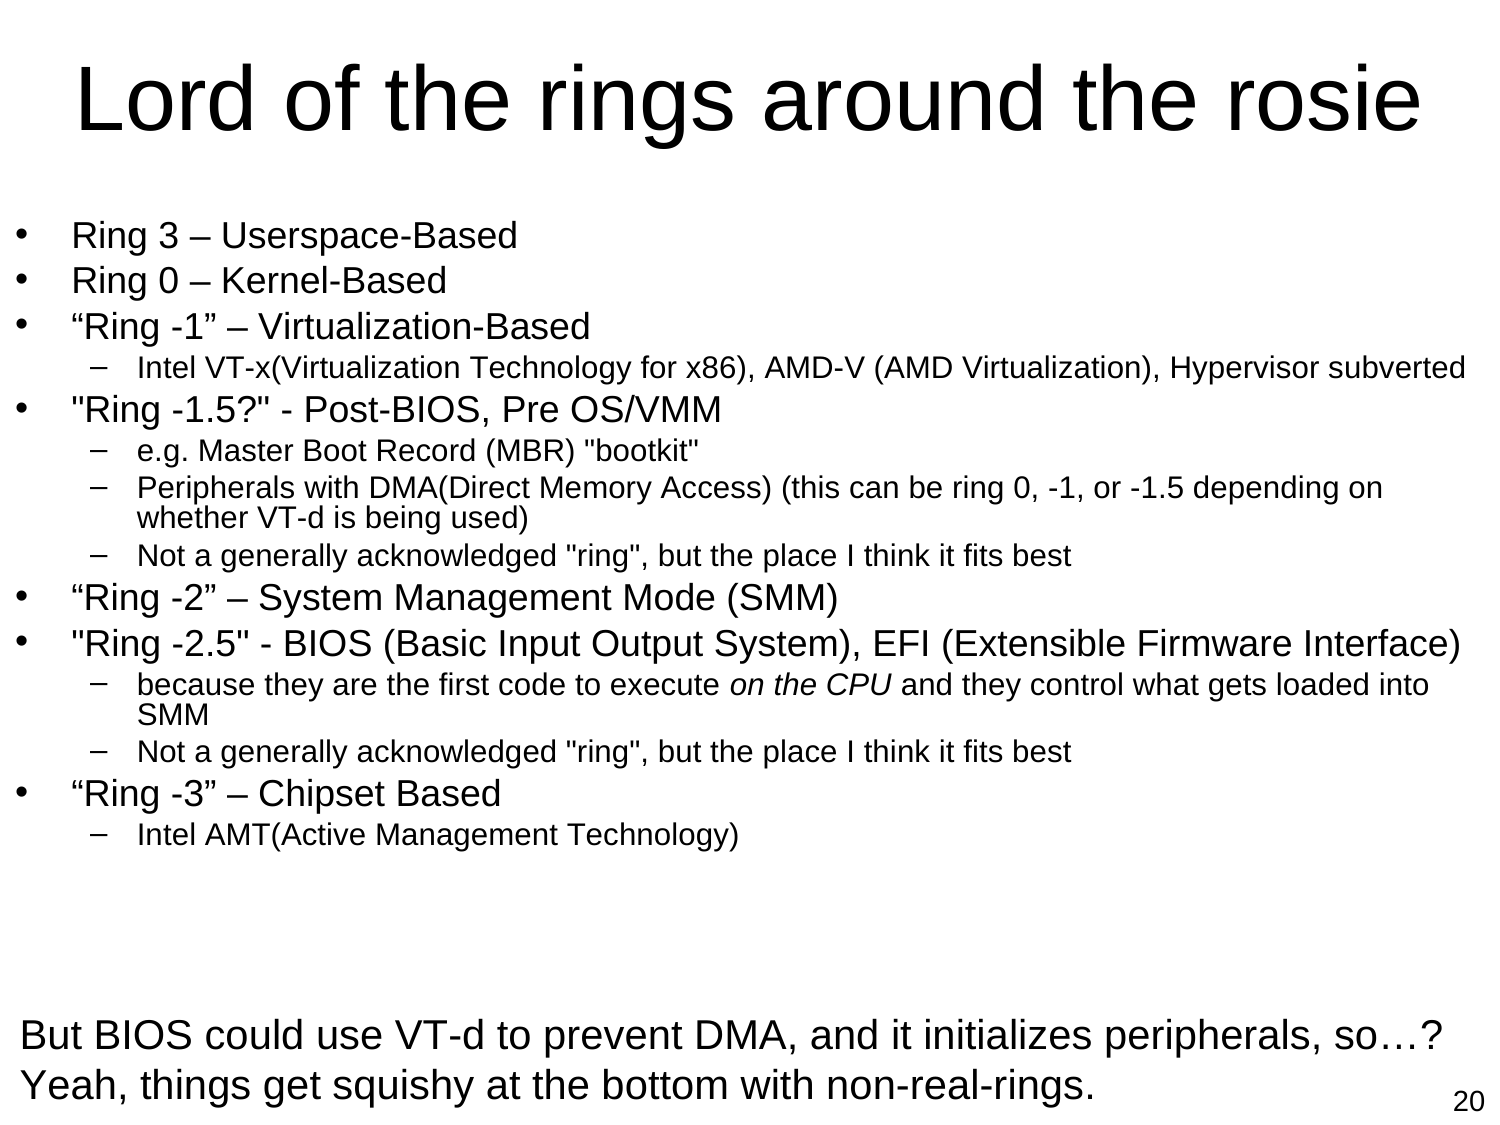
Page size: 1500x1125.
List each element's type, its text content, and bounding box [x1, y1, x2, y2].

title Lord of the rings around the rosie [0, 0, 1500, 188]
text_box <number> [1187, 1074, 1500, 1125]
text_box But BIOS could use VT-d to prevent DMA, and it initializes peripherals, so…? Yeah, things get squishy at the bottom with non-real-rings. [4, 1000, 1459, 1116]
list Ring 3 – Userspace-Based Ring 0 – Kernel-Based “Ring -1” – Virtualization-Based Intel VT-x(Virtualization Technology for x86), AMD-V (AMD Virtualization), Hypervisor subverted "Ring -1.5?" - Post-BIOS, Pre OS/VMM e.g. Master Boot Record (MBR) "bootkit" Peripherals with DMA(Direct Memory Access) (this can be ring 0, -1, or -1.5 depending on whether VT-d is being used) Not a generally acknowledged "ring", but the place I think it fits best “Ring -2” – System Management Mode (SMM) "Ring -2.5" - BIOS (Basic Input Output System), EFI (Extensible Firmware Interface) because they are the first code to execute on the CPU and they control what gets loaded into SMM Not a generally acknowledged "ring", but the place I think it fits best “Ring -3” – Chipset Based Intel AMT(Active Management Technology) [0, 212, 1500, 1000]
